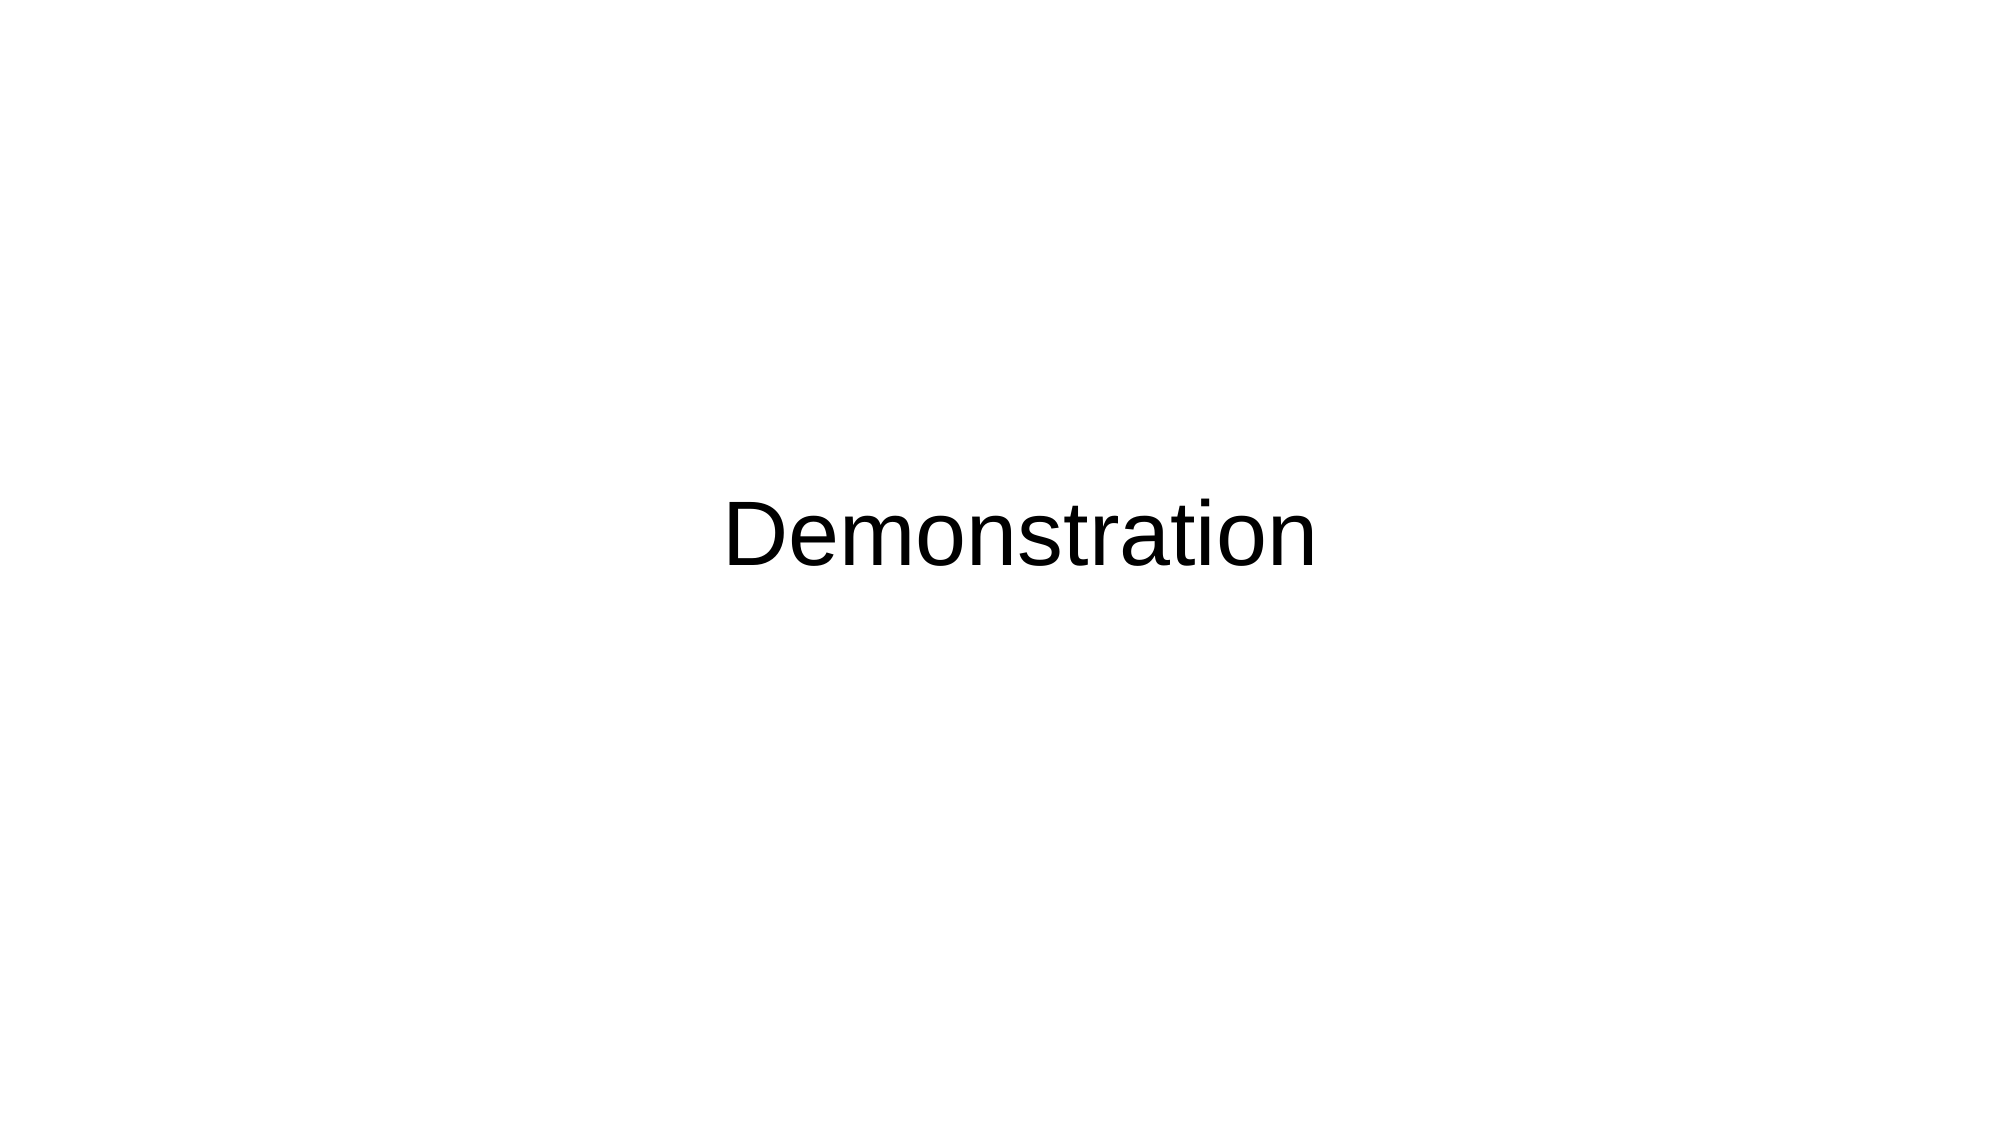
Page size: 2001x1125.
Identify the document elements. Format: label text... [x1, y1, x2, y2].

title Demonstration [171, 426, 1897, 645]
